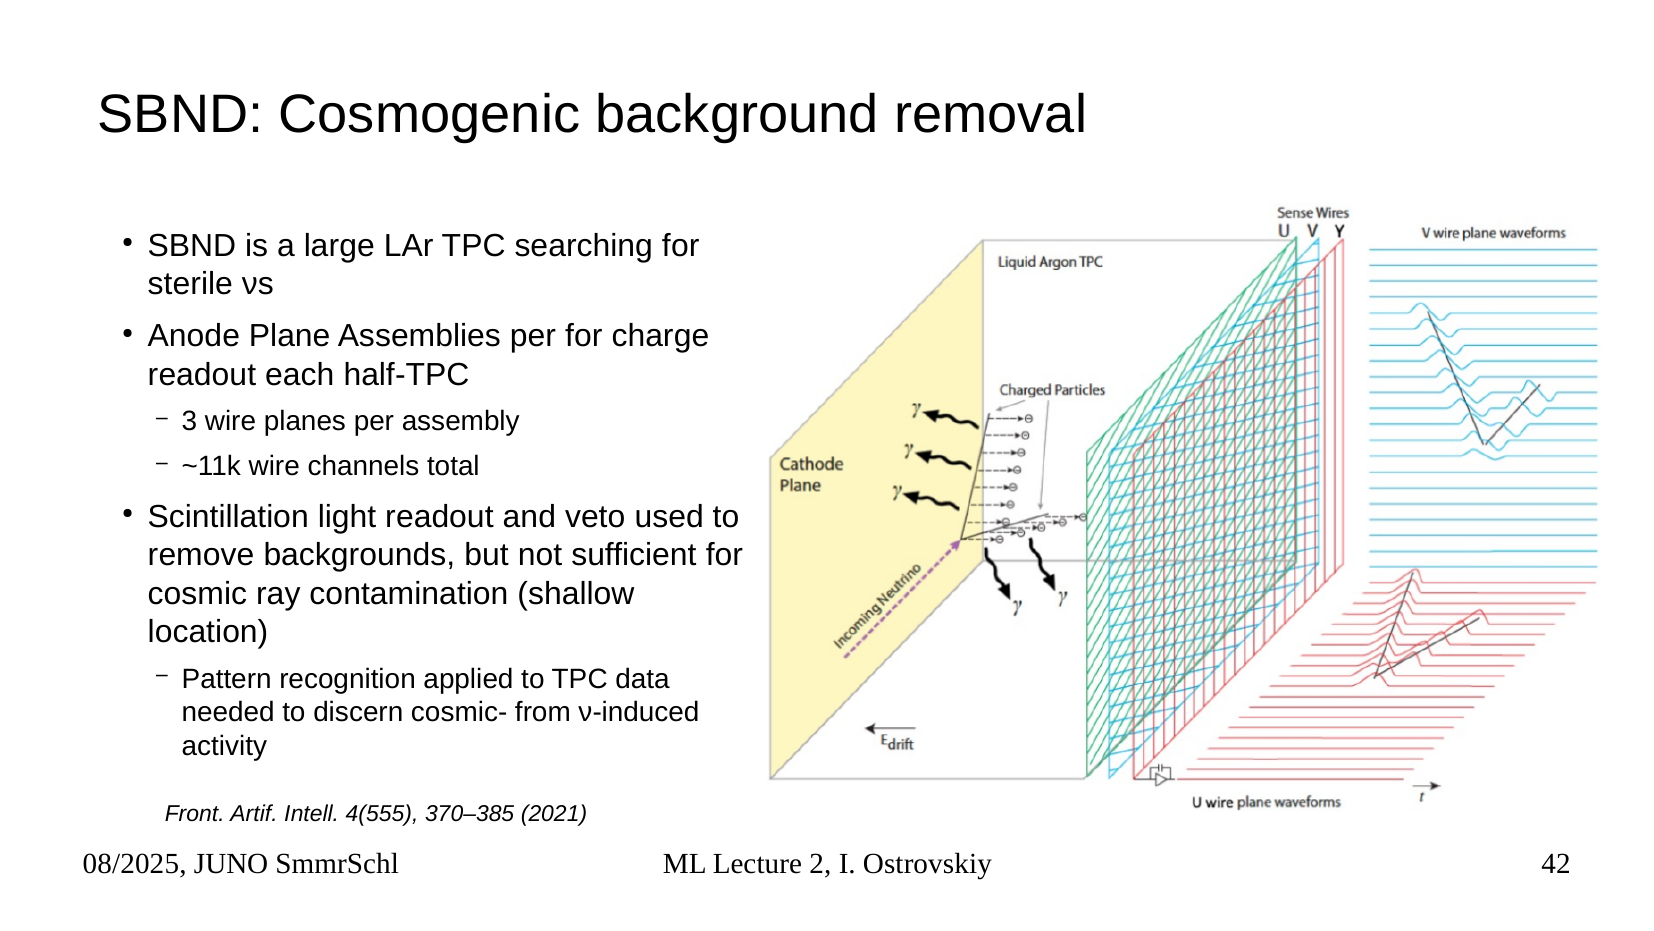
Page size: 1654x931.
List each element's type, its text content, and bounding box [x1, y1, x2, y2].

text_box Front. Artif. Intell. 4(555), 370–385 (2021) [150, 793, 705, 834]
picture [767, 152, 1613, 819]
title SBND: Cosmogenic background removal [82, 37, 1571, 193]
list SBND is a large LAr TPC searching for sterile νs Anode Plane Assemblies per for charge readout each half-TPC 3 wire planes per assembly ~11k wire channels total Scintillation light readout and veto used to remove backgrounds, but not sufficient for cosmic ray contamination (shallow location) Pattern recognition applied to TPC data needed to discern cosmic- from ν-induced activity [113, 223, 751, 764]
